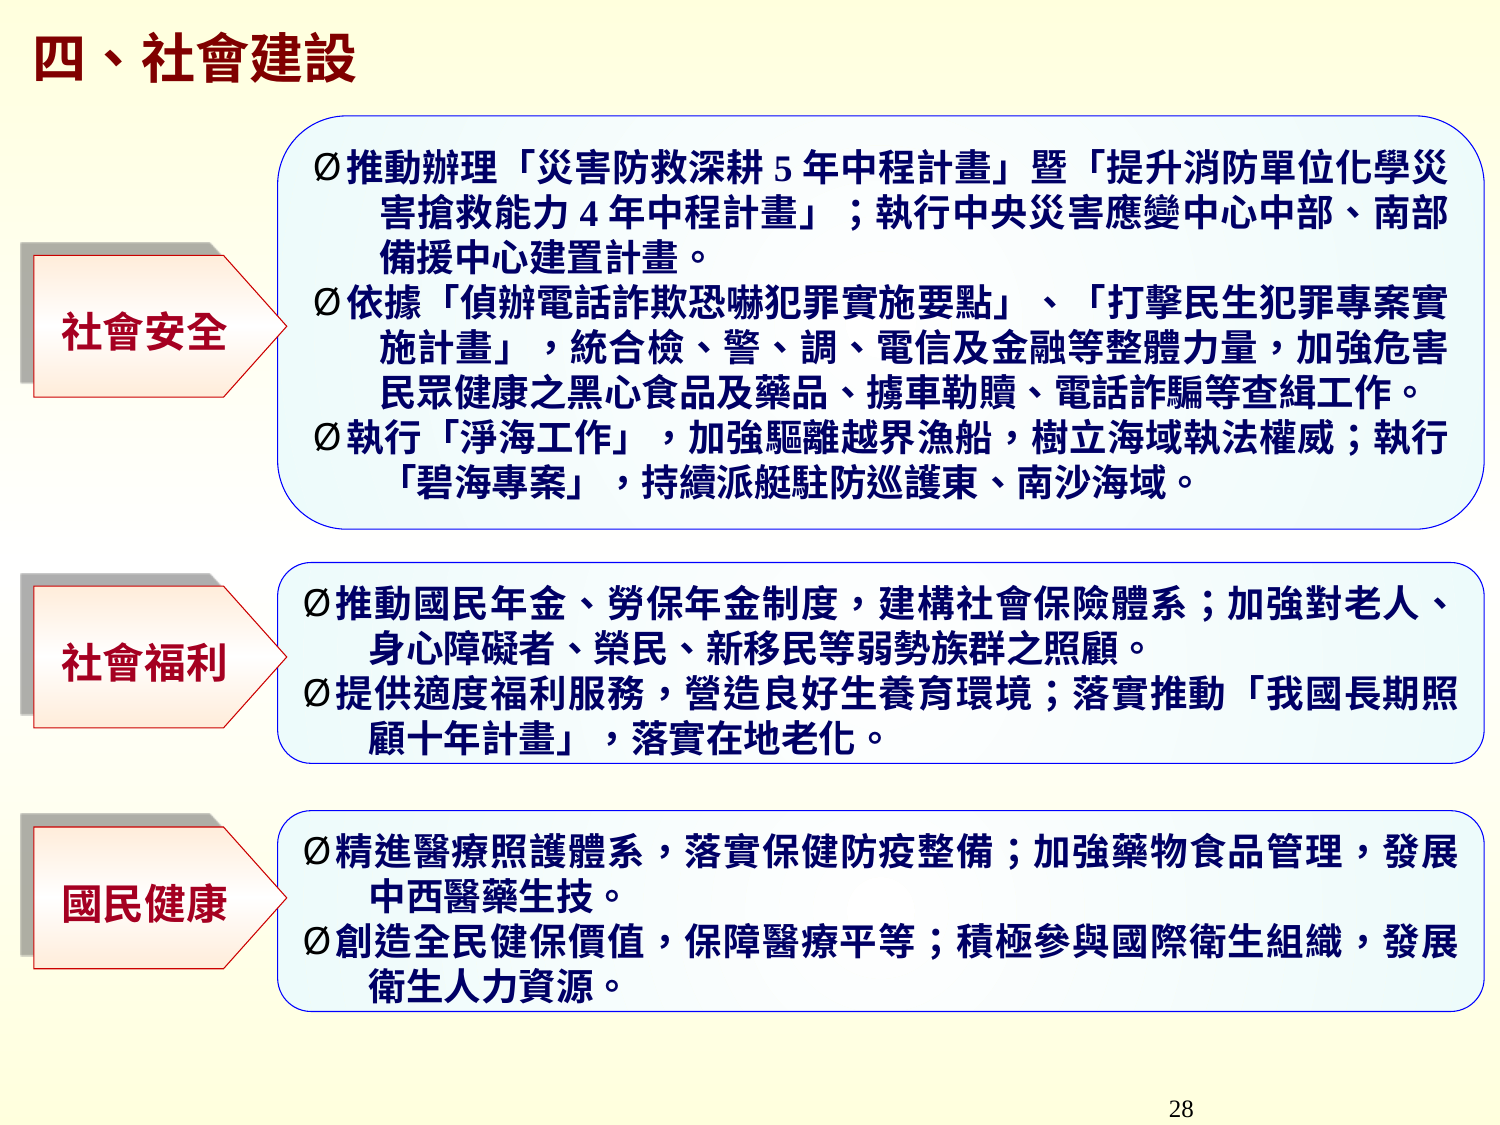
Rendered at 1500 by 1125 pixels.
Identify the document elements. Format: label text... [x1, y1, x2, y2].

text_box 社會安全 [33, 255, 287, 398]
text_box 四、社會建設 [17, 16, 1046, 98]
text_box 推動辦理「災害防救深耕5年中程計畫」暨「提升消防單位化學災害搶救能力4年中程計畫」；執行中央災害應變中心中部、南部備援中心建置計畫。 依據「偵辦電話詐欺恐嚇犯罪實施要點」、「打擊民生犯罪專案實施計畫」，統合檢、警、調、電信及金融等整體力量，加強危害民眾健康之黑心食品及藥品、擄車勒贖、電話詐騙等查緝工作。 執行「淨海工作」，加強驅離越界漁船，樹立海域執法權威；執行「碧海專案」，持續派艇駐防巡護東、南沙海域。 [277, 115, 1485, 530]
text_box [1153, 1055, 1500, 1125]
text_box 精進醫療照護體系，落實保健防疫整備；加強藥物食品管理，發展中西醫藥生技。 創造全民健保價值，保障醫療平等；積極參與國際衛生組織，發展衛生人力資源。 [277, 810, 1485, 1012]
text_box 推動國民年金、勞保年金制度，建構社會保險體系；加強對老人、身心障礙者、榮民、新移民等弱勢族群之照顧。 提供適度福利服務，營造良好生養育環境；落實推動「我國長期照顧十年計畫」，落實在地老化。 [277, 562, 1485, 764]
text_box 國民健康 [33, 827, 287, 969]
text_box 社會福利 [33, 586, 287, 728]
